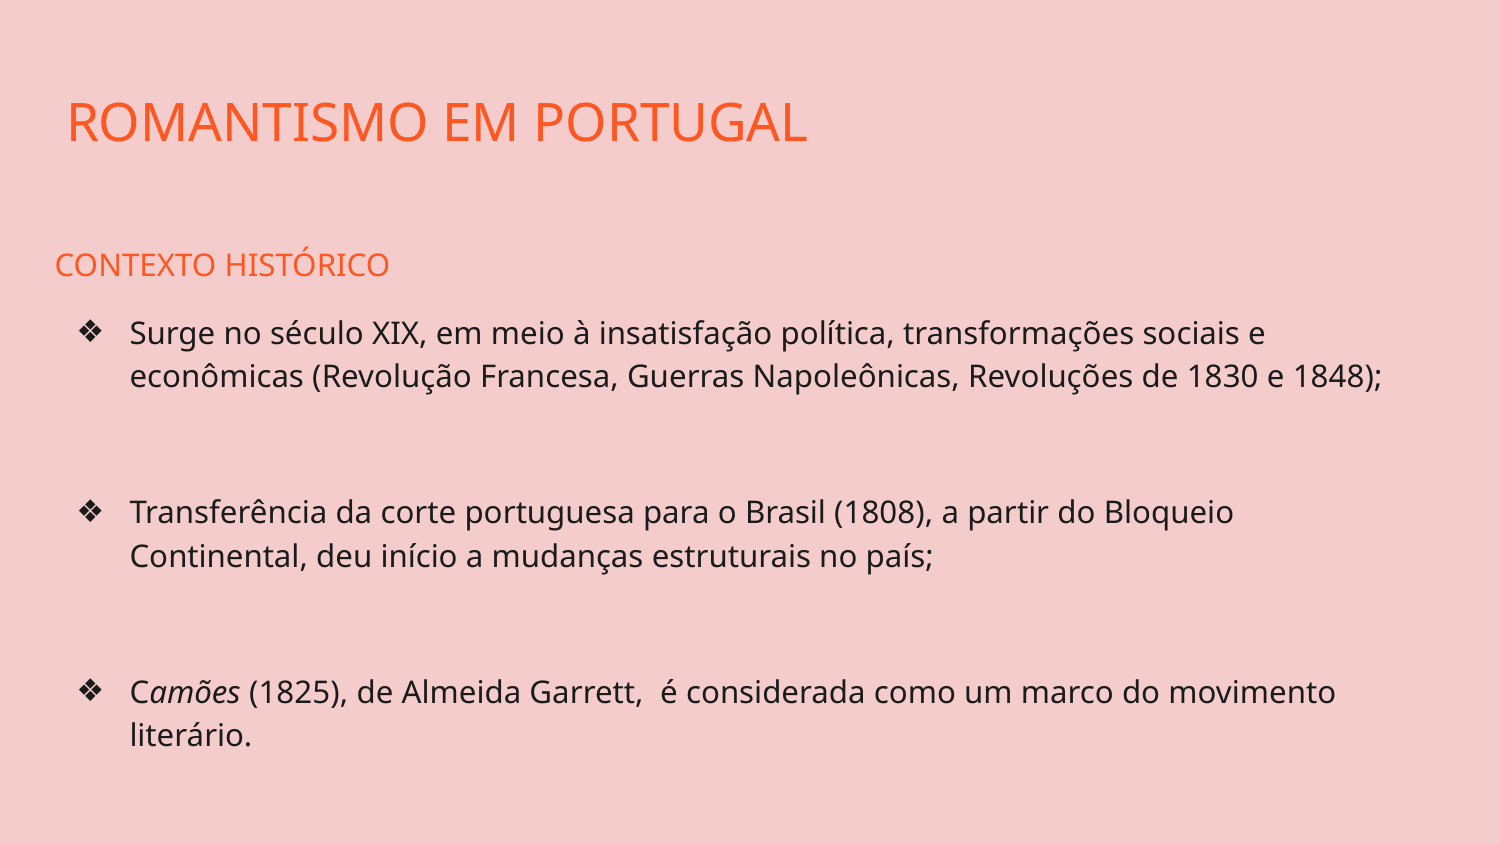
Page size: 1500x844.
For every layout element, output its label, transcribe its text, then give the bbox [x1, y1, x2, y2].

title ROMANTISMO EM PORTUGAL [51, 72, 1449, 167]
text_box CONTEXTO HISTÓRICO Surge no século XIX, em meio à insatisfação política, transformações sociais e econômicas (Revolução Francesa, Guerras Napoleônicas, Revoluções de 1830 e 1848); Transferência da corte portuguesa para o Brasil (1808), a partir do Bloqueio Continental, deu início a mudanças estruturais no país; Camões (1825), de Almeida Garrett, é considerada como um marco do movimento literário. [39, 224, 1400, 768]
